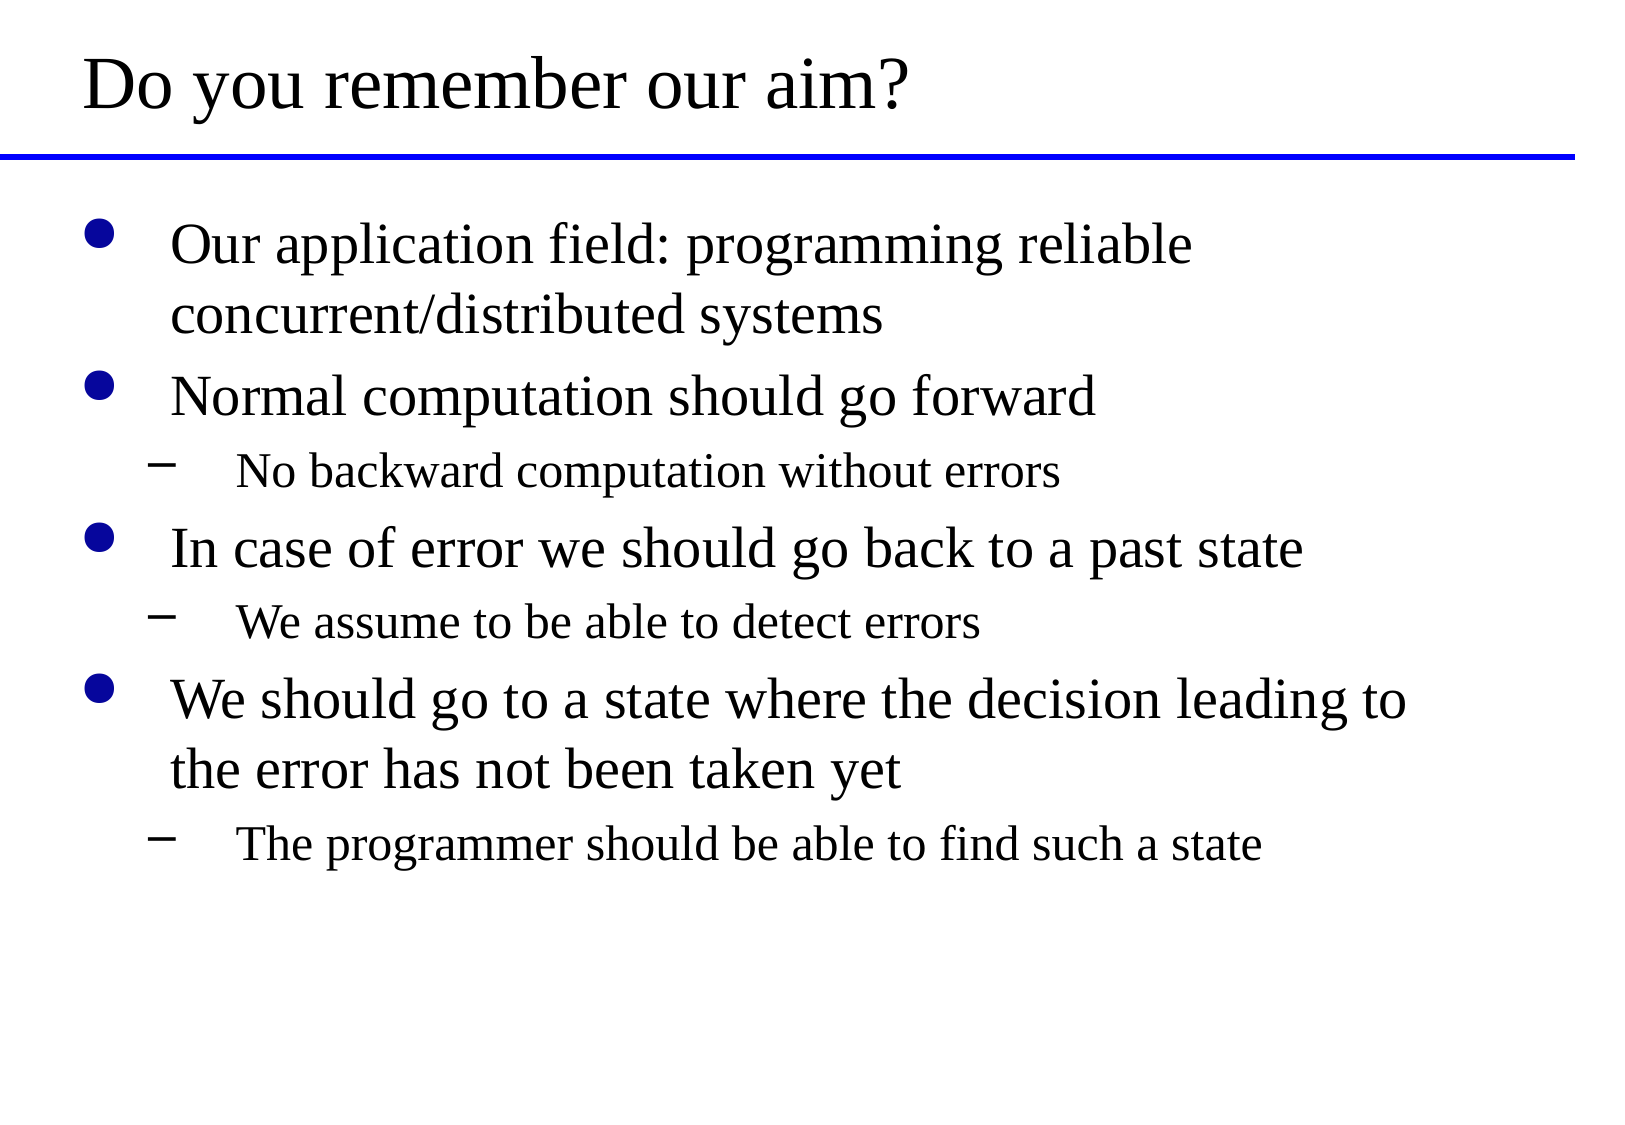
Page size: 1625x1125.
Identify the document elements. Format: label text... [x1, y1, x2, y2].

list Our application field: programming reliable concurrent/distributed systems Normal computation should go forward No backward computation without errors In case of error we should go back to a past state We assume to be able to detect errors We should go to a state where the decision leading to the error has not been taken yet The programmer should be able to find such a state [67, 198, 1478, 1061]
title Do you remember our aim? [67, 27, 1544, 131]
